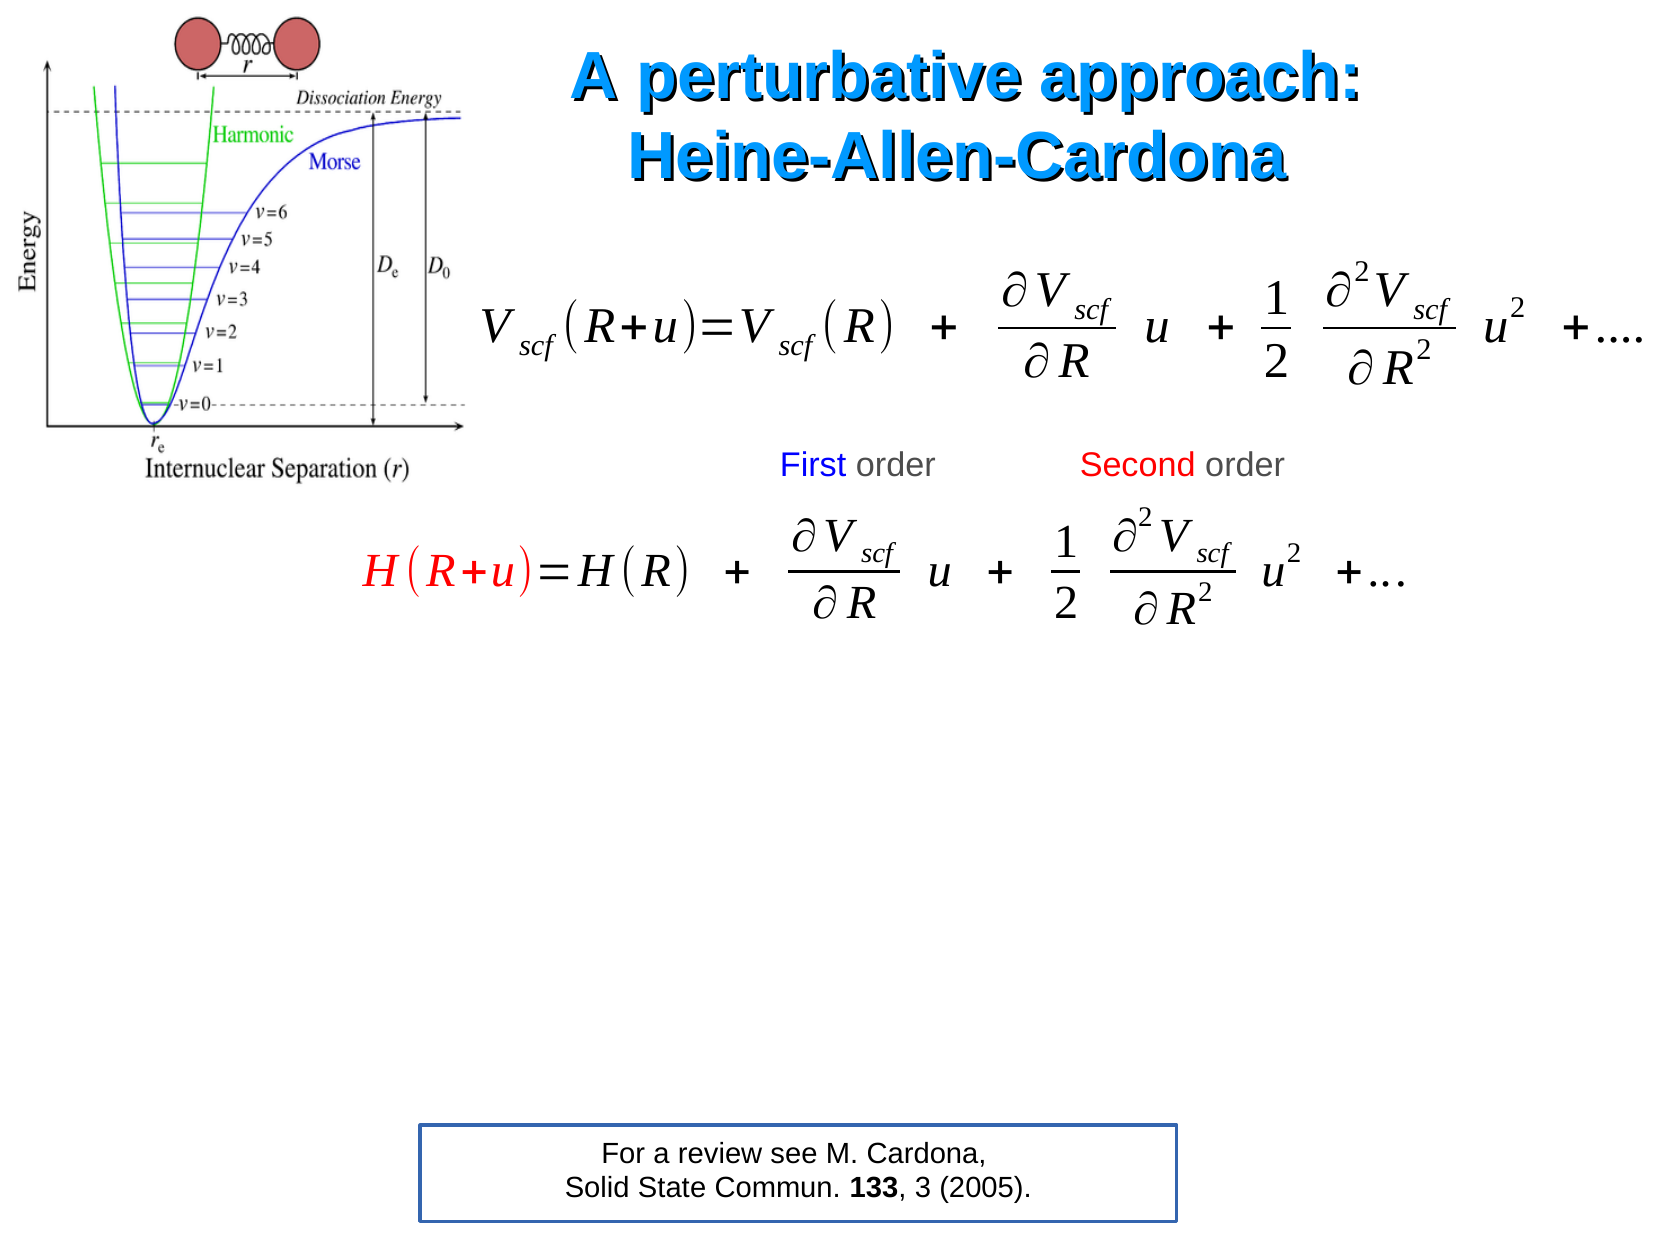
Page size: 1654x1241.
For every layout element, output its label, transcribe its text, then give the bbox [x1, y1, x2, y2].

picture [15, 14, 466, 489]
text_box A perturbative approach: Heine-Allen-Cardona [555, 24, 1594, 200]
chart [472, 255, 1651, 396]
chart [353, 502, 1415, 635]
text_box Second order [1065, 435, 1306, 497]
text_box First order [765, 435, 976, 497]
text_box For a review see M. Cardona, Solid State Commun. 133, 3 (2005). [420, 1125, 1177, 1222]
